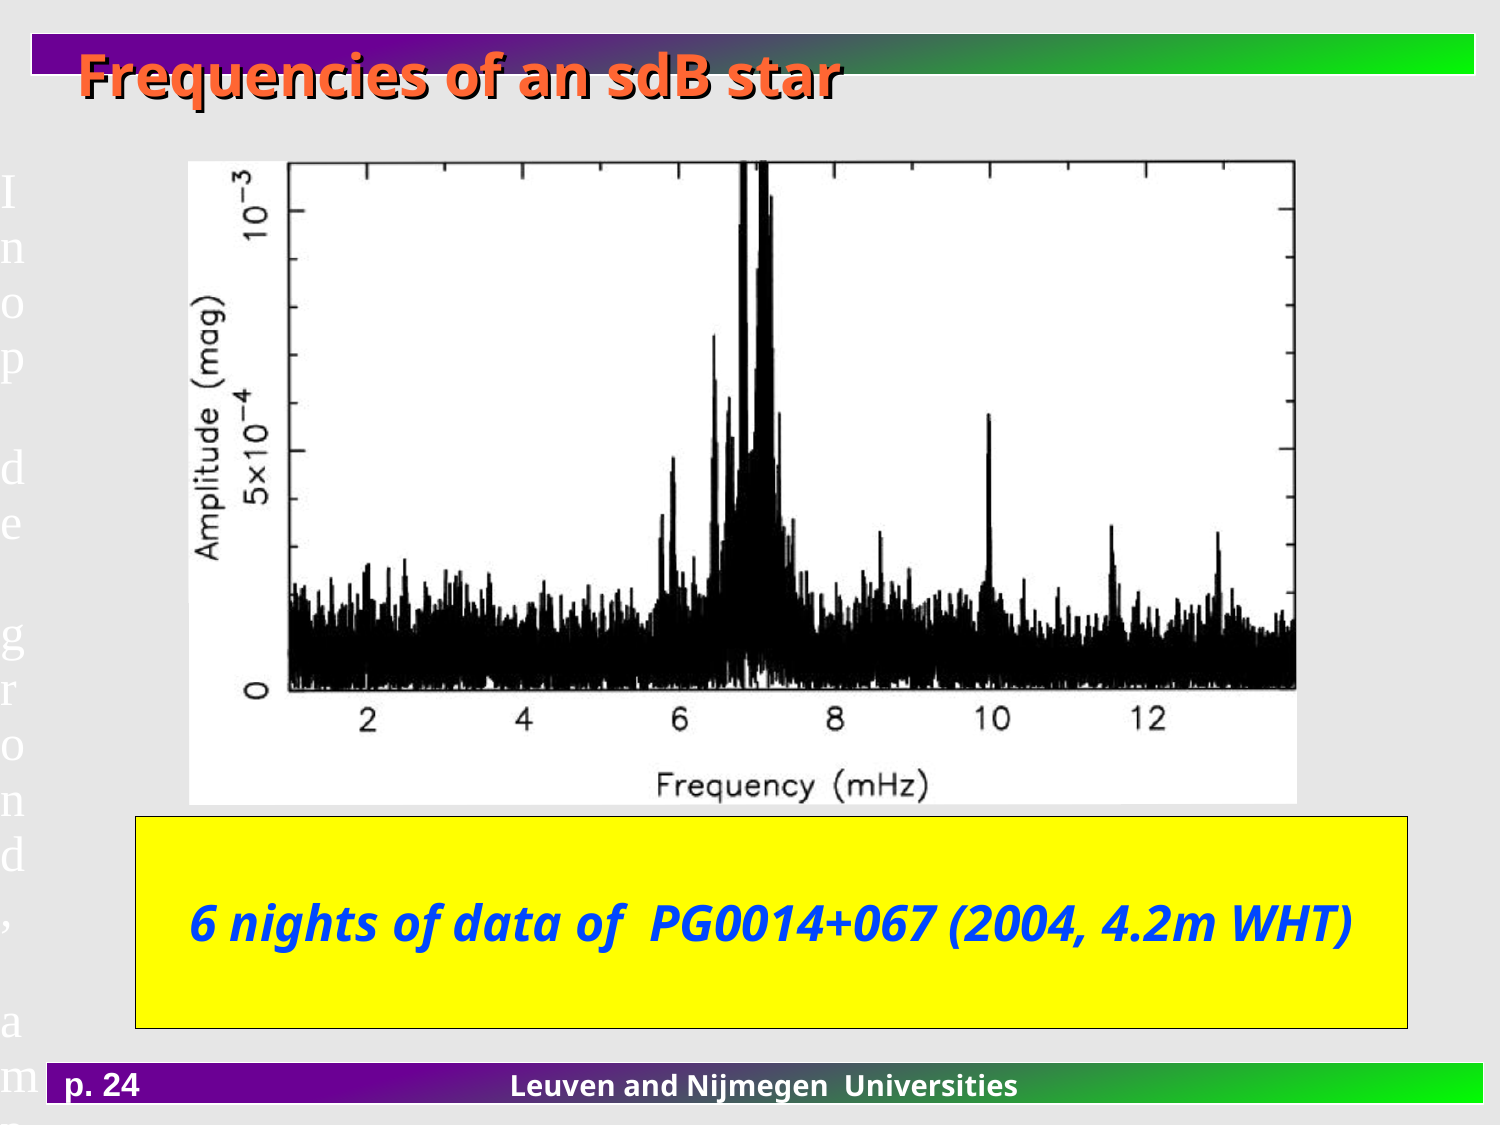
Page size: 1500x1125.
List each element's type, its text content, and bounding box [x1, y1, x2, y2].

picture [187, 158, 1297, 805]
text_box Qqqq [247, 718, 1376, 816]
text_box VaG22222 Inop de grond, amplitude is 4 keer groter dan bij de zon Individuele frequenties zijn niet oplosbaar [0, 0, 9, 1125]
title Frequencies of an sdB star [61, 12, 1500, 135]
text_box 6 nights of data of PG0014+067 (2004, 4.2m WHT) [135, 816, 1408, 1029]
